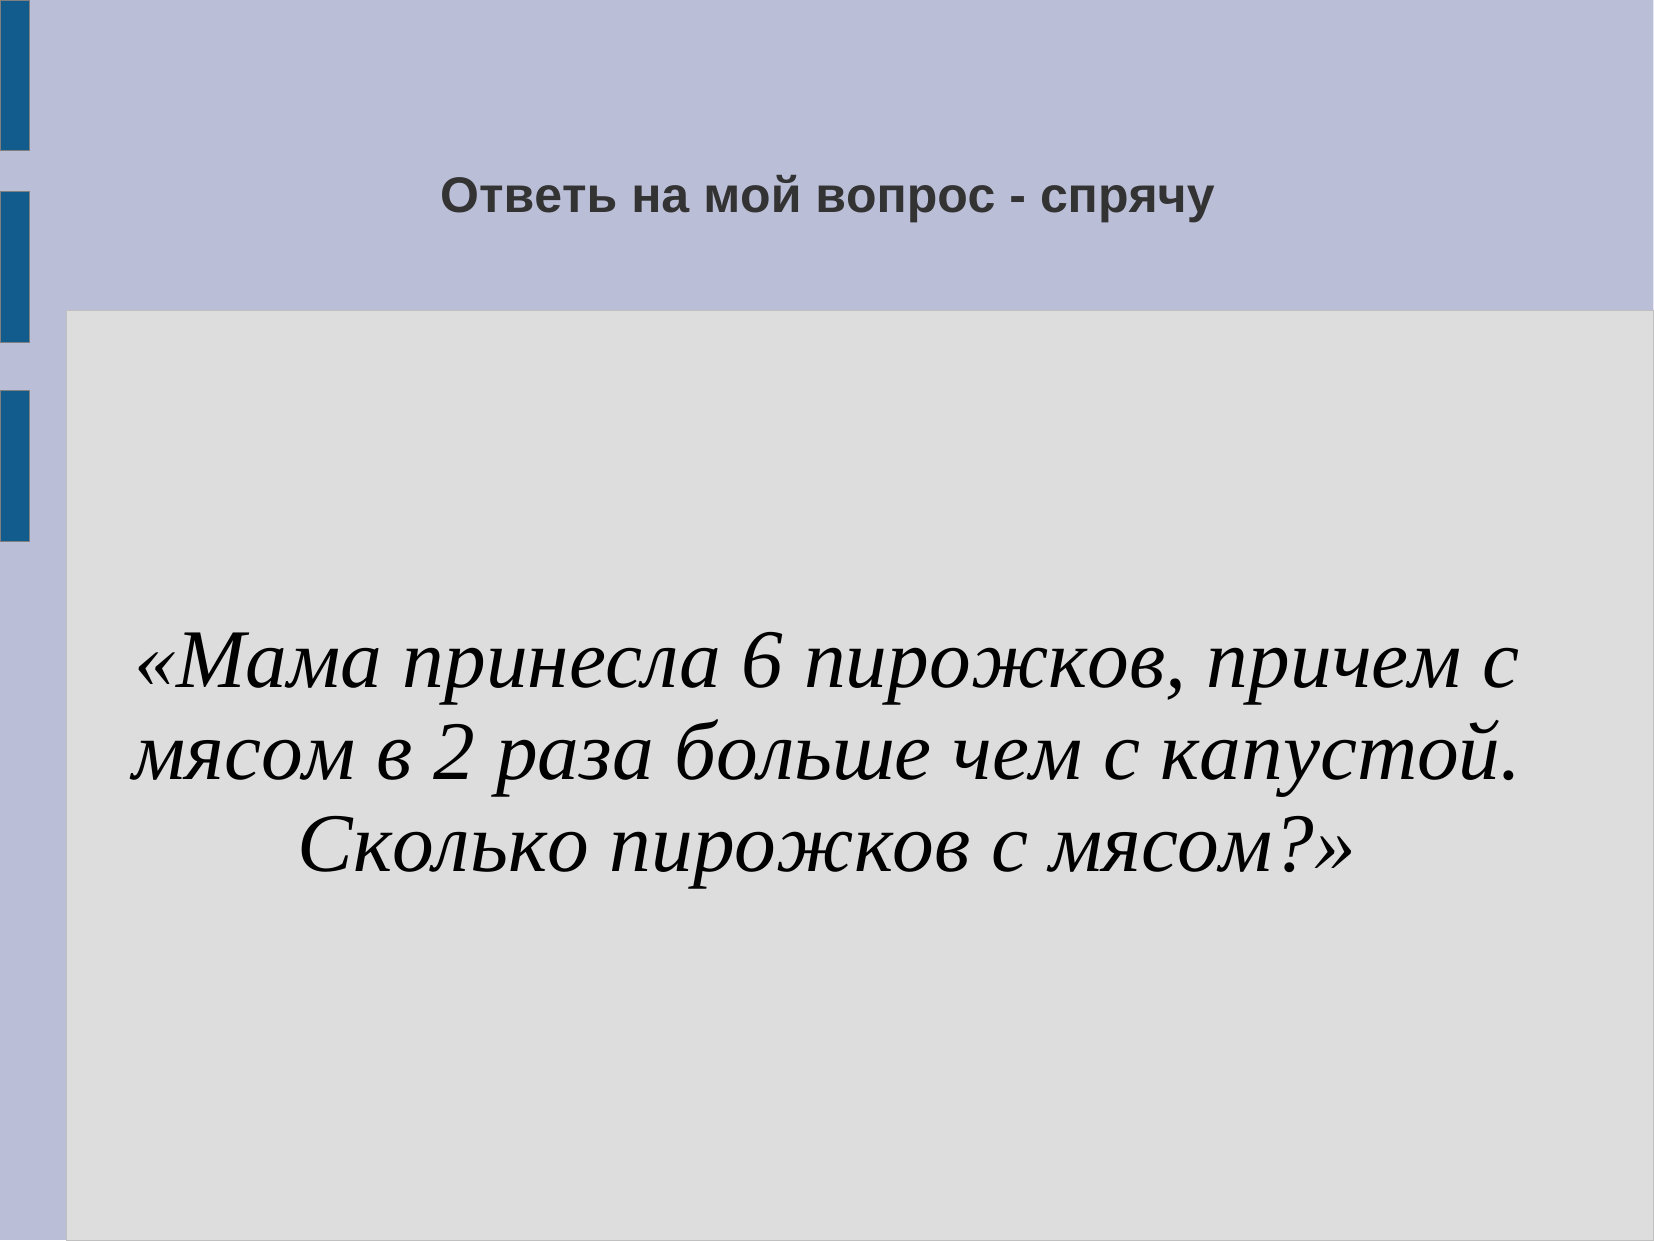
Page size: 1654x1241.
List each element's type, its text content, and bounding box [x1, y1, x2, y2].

title Ответь на мой вопрос - спрячу [121, 91, 1534, 299]
subtitle «Мама принесла 6 пирожков, причем с мясом в 2 раза больше чем с капустой. Сколько пирожков с мясом?» [121, 344, 1534, 1127]
